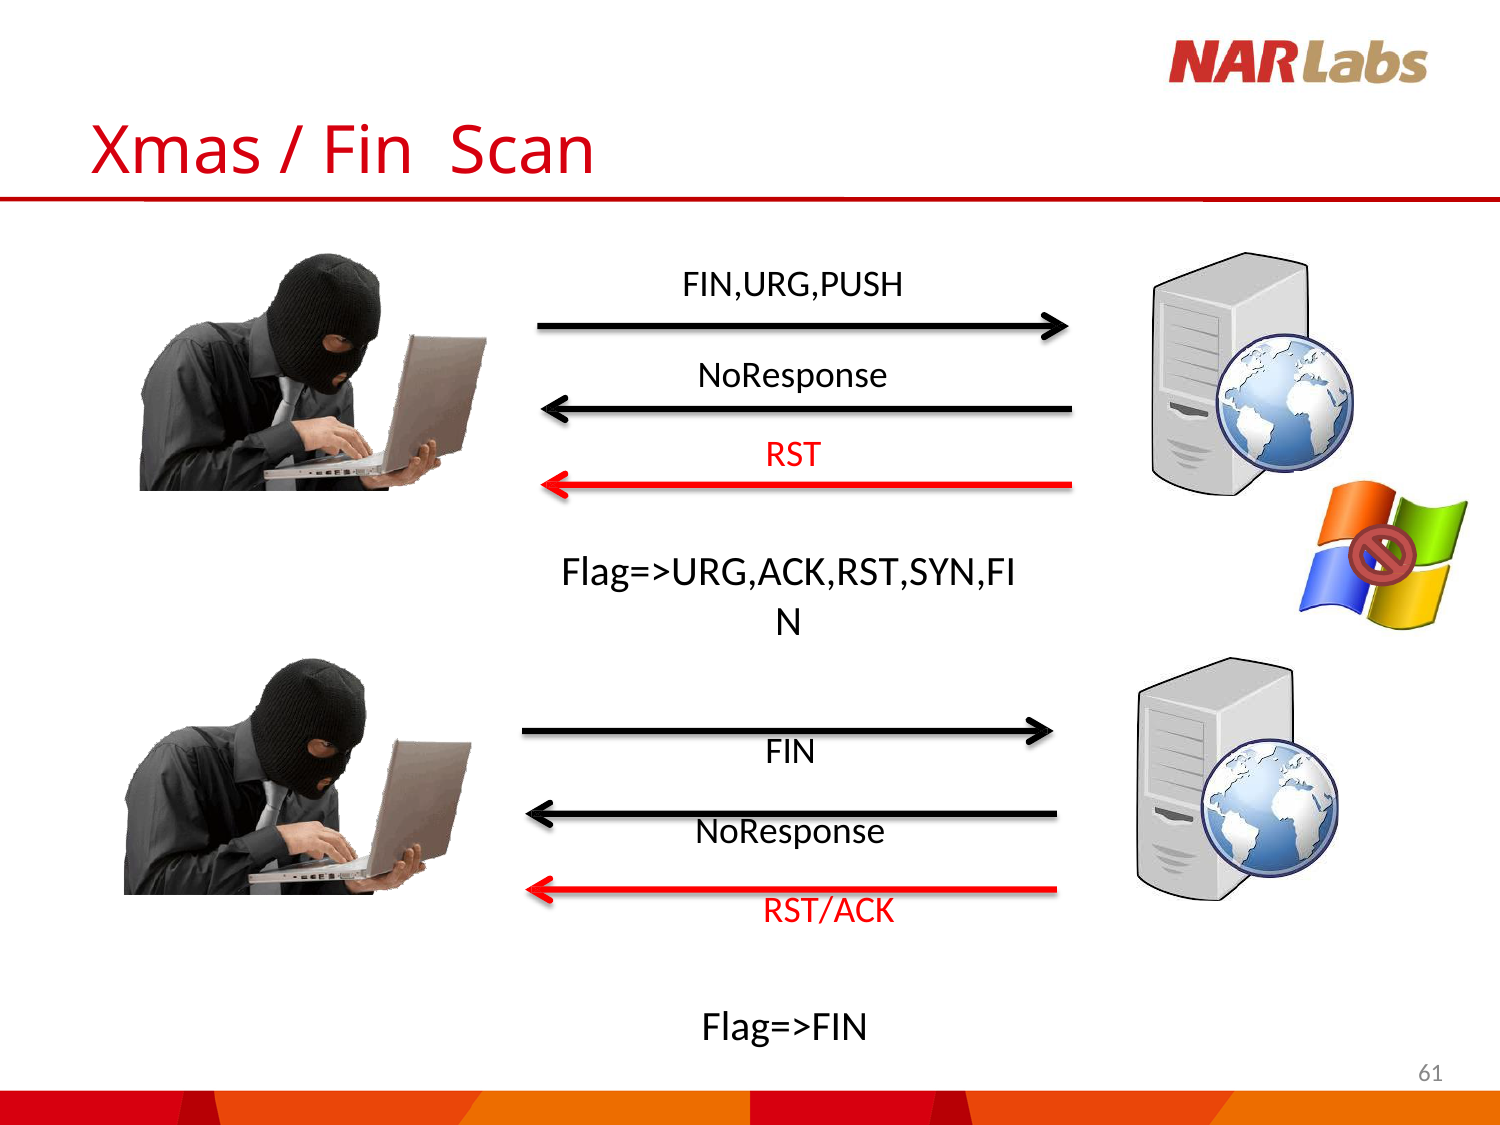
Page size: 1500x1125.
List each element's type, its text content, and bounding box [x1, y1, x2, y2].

text_box [1041, 295, 1104, 365]
text_box [1136, 658, 1339, 900]
text_box [515, 700, 561, 770]
text_box [490, 783, 561, 853]
text_box [124, 659, 472, 895]
text_box [1041, 783, 1064, 853]
text_box FIN,URG,PUSH NoResponse RST Flag=>URG,ACK,RST,SYN,FIN FIN NoResponse RST/ACK Flag=>FIN [561, 258, 1041, 1004]
text_box [1041, 454, 1079, 523]
text_box [1041, 858, 1064, 928]
text_box [490, 858, 561, 928]
text_box [530, 295, 561, 365]
text_box 61 [1414, 1056, 1448, 1090]
text_box [1041, 700, 1089, 770]
text_box [1152, 253, 1471, 638]
text_box Xmas / Fin Scan [89, 107, 601, 189]
text_box [505, 378, 561, 448]
text_box [1041, 378, 1079, 448]
text_box [505, 454, 561, 523]
text_box [139, 254, 487, 490]
